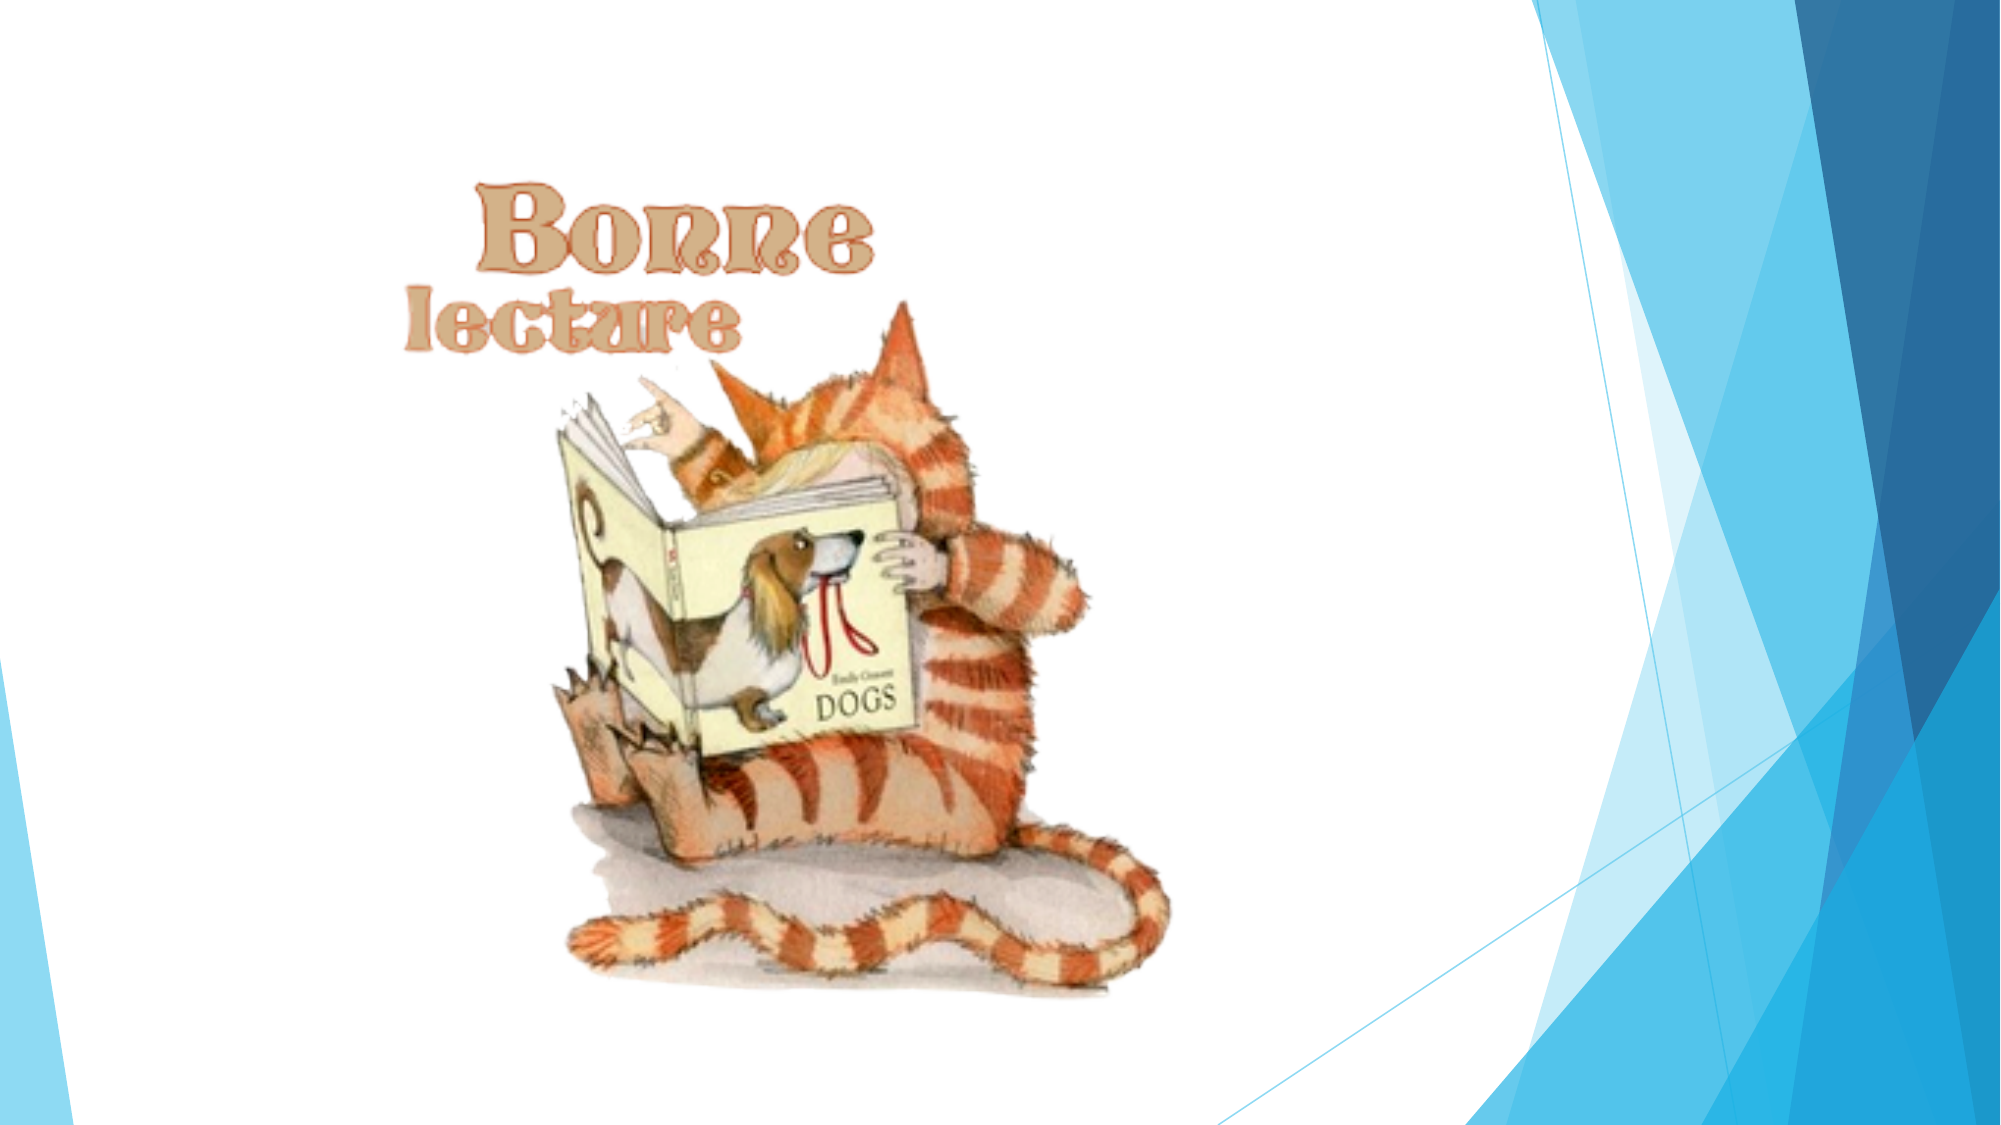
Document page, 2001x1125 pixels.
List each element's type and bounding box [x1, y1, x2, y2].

picture [376, 166, 1233, 1049]
